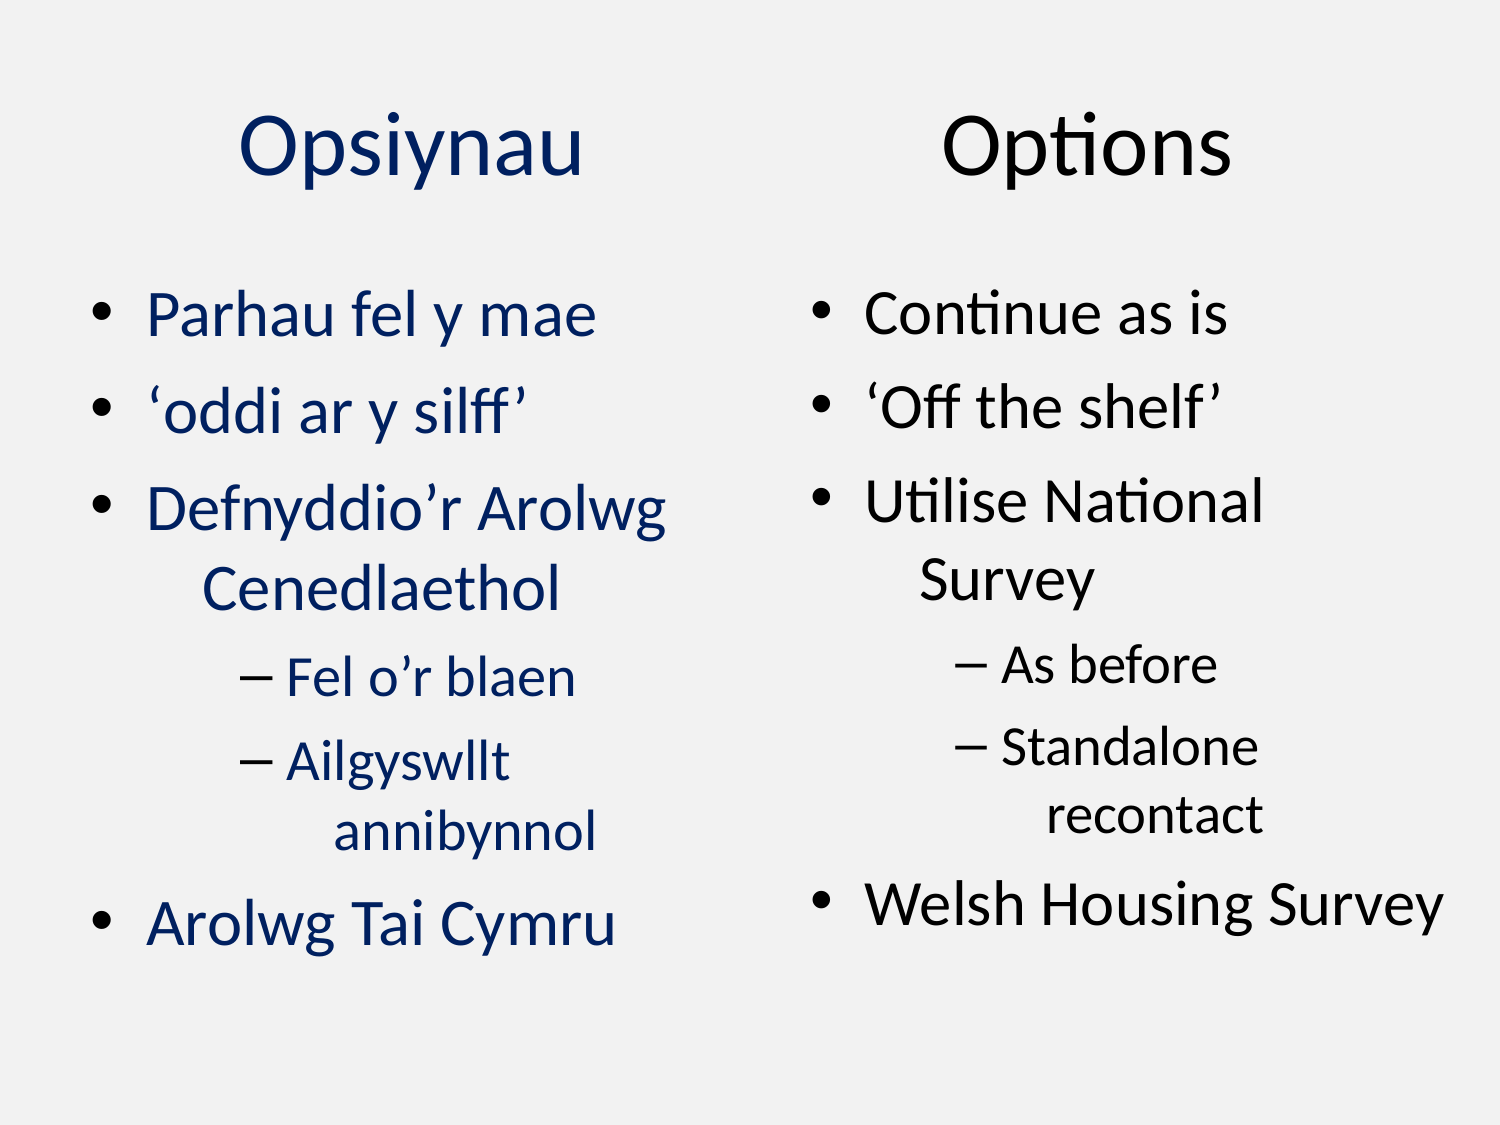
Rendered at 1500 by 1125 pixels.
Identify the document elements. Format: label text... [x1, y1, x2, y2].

text_box Options [751, 45, 1426, 233]
text_box Opsiynau [75, 45, 751, 233]
list Continue as is ‘Off the shelf’ Utilise National Survey As before Standalone recontact Welsh Housing Survey [795, 262, 1471, 1005]
text_box Parhau fel y mae ‘oddi ar y silff’ Defnyddio’r Arolwg Cenedlaethol Fel o’r blaen Ailgyswllt annibynnol Arolwg Tai Cymru [75, 262, 751, 1005]
